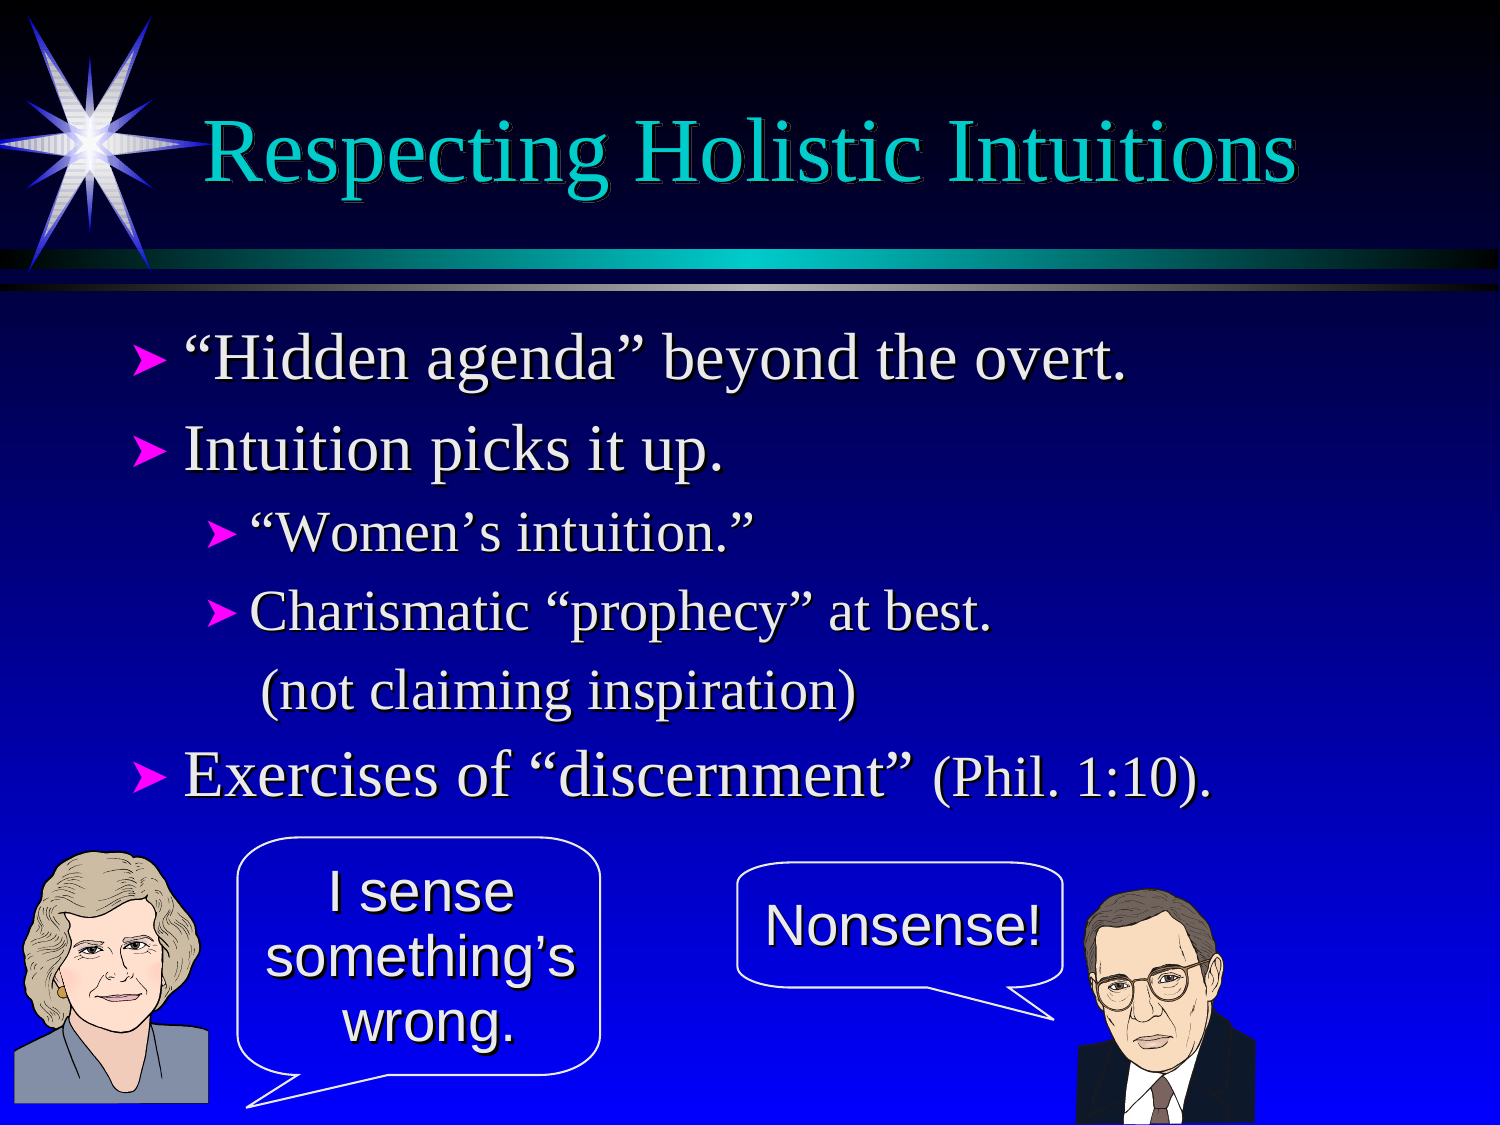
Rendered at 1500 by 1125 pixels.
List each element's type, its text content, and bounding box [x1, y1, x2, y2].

title Respecting Holistic Intuitions [187, 56, 1463, 244]
picture [1074, 887, 1257, 1125]
picture [13, 850, 209, 1104]
text_box you [40, 233, 52, 239]
text_box I sense something’s wrong. [237, 837, 601, 1108]
text_box you [127, 233, 139, 239]
text_box Nonsense! [737, 862, 1063, 1020]
list “Hidden agenda” beyond the overt. Intuition picks it up. “Women’s intuition.” Charismatic “prophecy” at best. (not claiming inspiration) Exercises of “discernment” (Phil. 1:10). [112, 312, 1388, 988]
